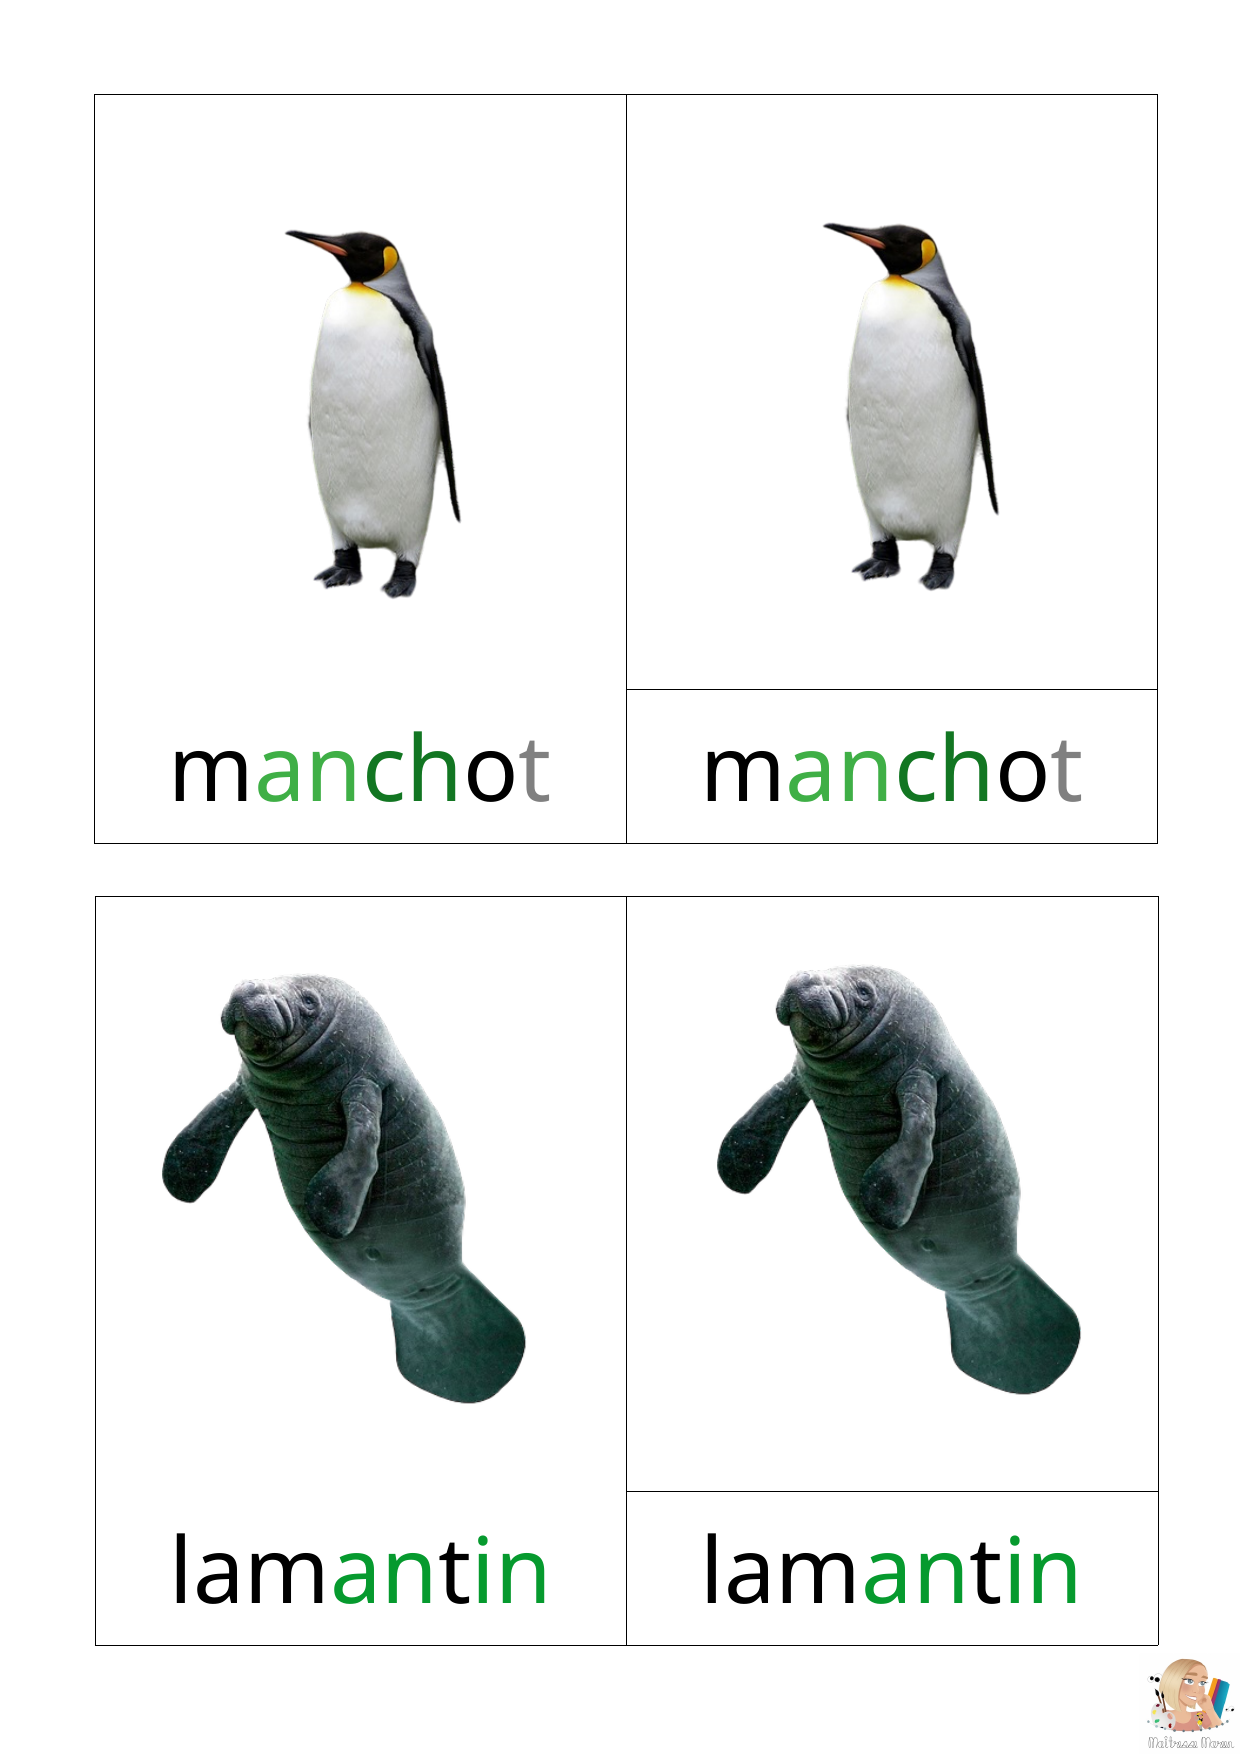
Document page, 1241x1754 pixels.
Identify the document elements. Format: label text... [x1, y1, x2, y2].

table_cell lamantin [627, 1492, 1158, 1645]
table_header [627, 95, 1157, 116]
table_cell lamantin [96, 1491, 626, 1645]
table_header [627, 626, 1157, 689]
table_header [95, 95, 626, 123]
table_header [627, 897, 1158, 1491]
table_cell manchot [95, 689, 626, 843]
picture [141, 942, 542, 1441]
table_header [95, 634, 626, 689]
picture [76, 116, 1241, 634]
table_cell manchot [627, 690, 1157, 843]
picture [1139, 1653, 1241, 1754]
picture [696, 933, 1097, 1432]
table_header [96, 897, 626, 1491]
